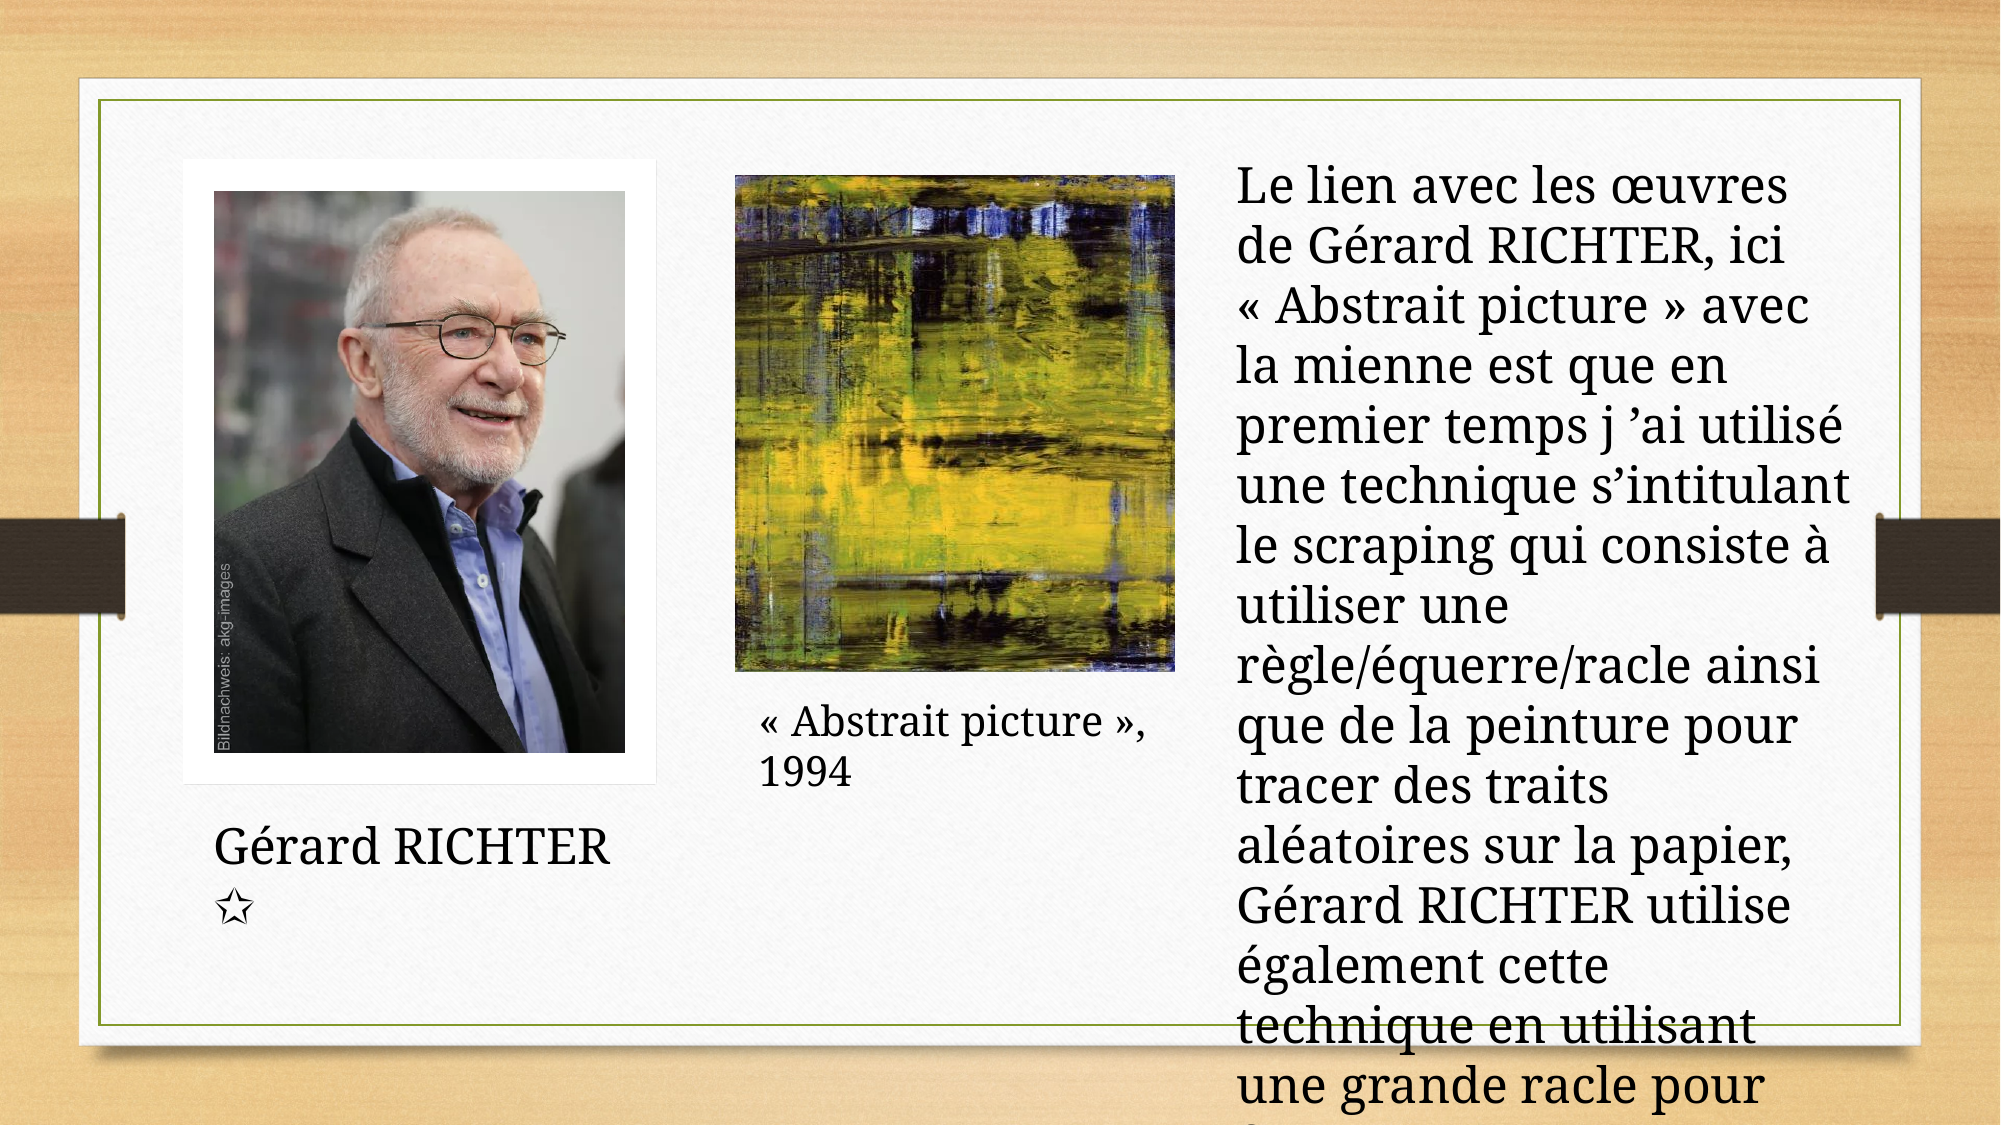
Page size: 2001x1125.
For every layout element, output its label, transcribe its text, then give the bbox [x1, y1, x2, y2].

picture [735, 175, 1175, 672]
picture [214, 190, 626, 754]
text_box Le lien avec les œuvres de Gérard RICHTER, ici « Abstrait picture » avec la mienne est que en premier temps j ’ai utilisé une technique s’intitulant le scraping qui consiste à utiliser une règle/équerre/racle ainsi que de la peinture pour tracer des traits aléatoires sur la papier, Gérard RICHTER utilise également cette technique en utilisant une grande racle pour faire certaines de ses œuvres. [1221, 145, 1868, 1010]
text_box « Abstrait picture », 1994 [743, 687, 1199, 754]
text_box Gérard RICHTER ✩ [198, 807, 680, 884]
